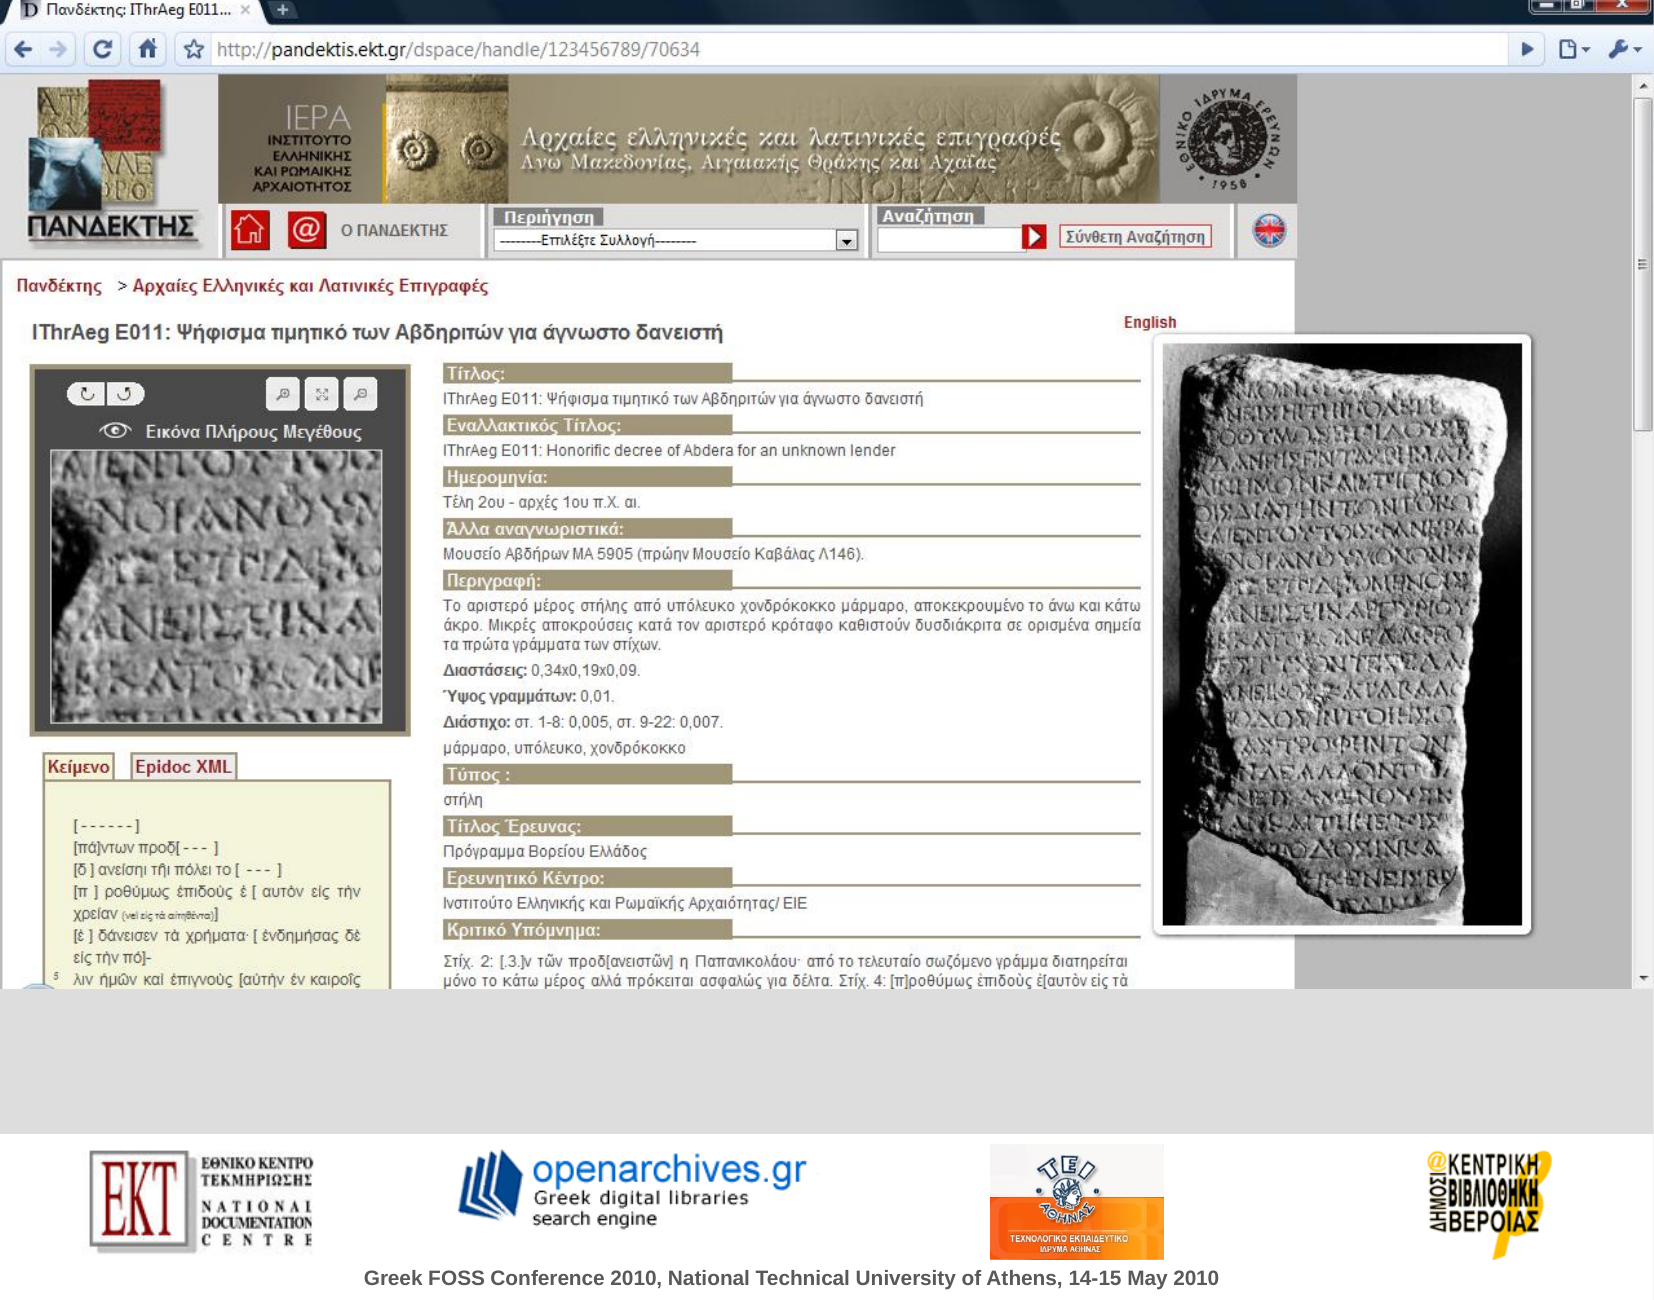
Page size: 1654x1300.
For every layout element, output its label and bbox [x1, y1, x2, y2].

picture [451, 1142, 851, 1231]
picture [82, 1138, 323, 1260]
picture [990, 1142, 1164, 1260]
picture [1424, 1136, 1648, 1260]
picture [0, 0, 1654, 989]
